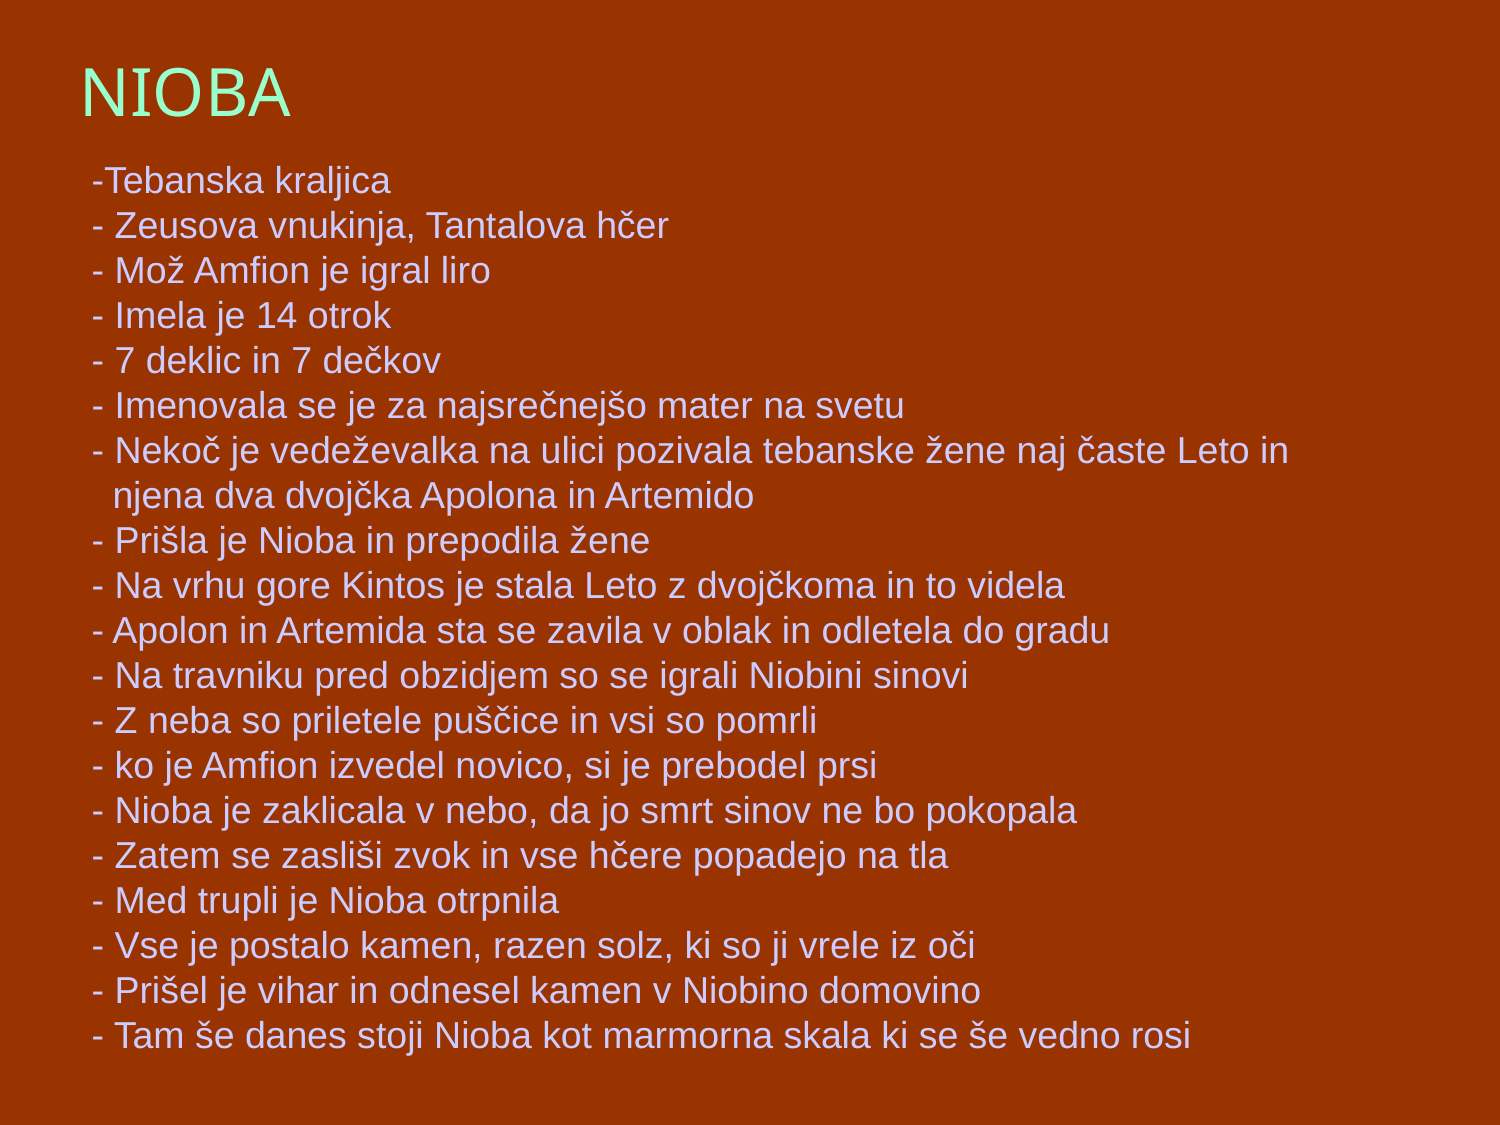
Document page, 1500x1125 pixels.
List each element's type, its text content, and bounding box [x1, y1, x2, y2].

text_box NIOBA [64, 42, 384, 138]
text_box -Tebanska kraljica - Zeusova vnukinja, Tantalova hčer - Mož Amfion je igral liro - Imela je 14 otrok - 7 deklic in 7 dečkov - Imenovala se je za najsrečnejšo mater na svetu - Nekoč je vedeževalka na ulici pozivala tebanske žene naj časte Leto in njena dva dvojčka Apolona in Artemido - Prišla je Nioba in prepodila žene - Na vrhu gore Kintos je stala Leto z dvojčkoma in to videla - Apolon in Artemida sta se zavila v oblak in odletela do gradu - Na travniku pred obzidjem so se igrali Niobini sinovi - Z neba so priletele puščice in vsi so pomrli - ko je Amfion izvedel novico, si je prebodel prsi - Nioba je zaklicala v nebo, da jo smrt sinov ne bo pokopala - Zatem se zasliši zvok in vse hčere popadejo na tla - Med trupli je Nioba otrpnila - Vse je postalo kamen, razen solz, ki so ji vrele iz oči - Prišel je vihar in odnesel kamen v Niobino domovino - Tam še danes stoji Nioba kot marmorna skala ki se še vedno rosi [76, 148, 1388, 1064]
